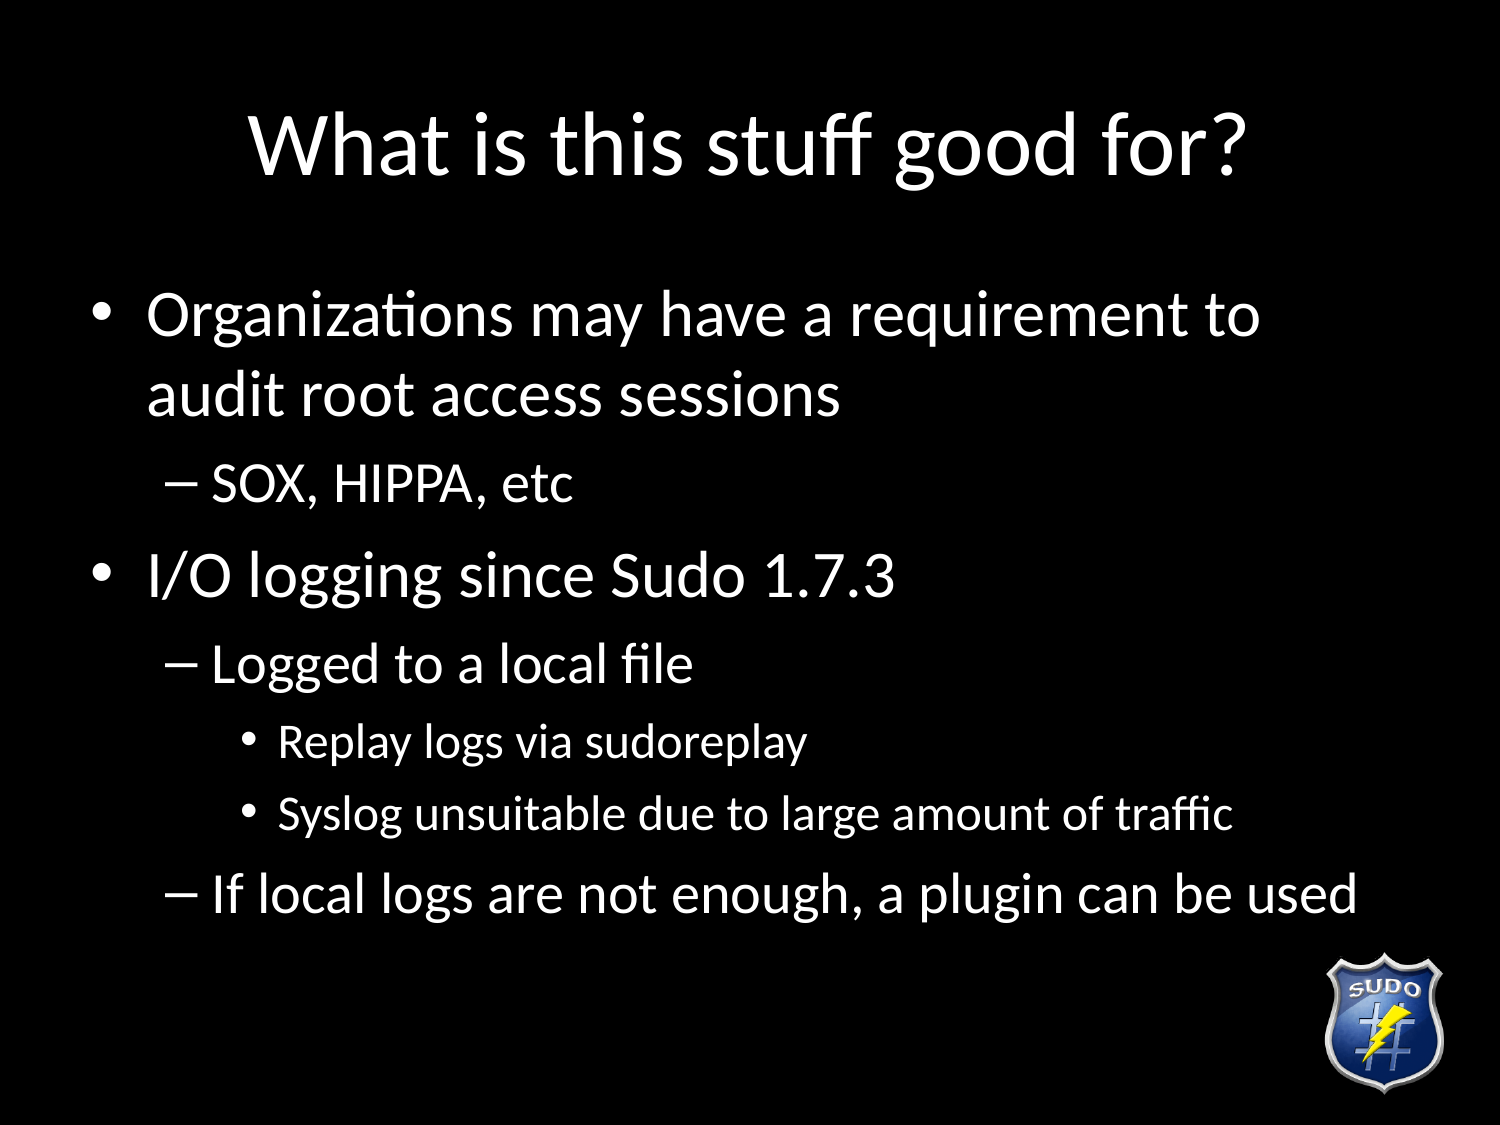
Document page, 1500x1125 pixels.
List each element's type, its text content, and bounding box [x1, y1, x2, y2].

picture [1315, 949, 1453, 1103]
list Organizations may have a requirement to audit root access sessions SOX, HIPPA, etc I/O logging since Sudo 1.7.3 Logged to a local file Replay logs via sudoreplay Syslog unsuitable due to large amount of traffic If local logs are not enough, a plugin can be used [75, 262, 1426, 1005]
title What is this stuff good for? [75, 45, 1426, 233]
